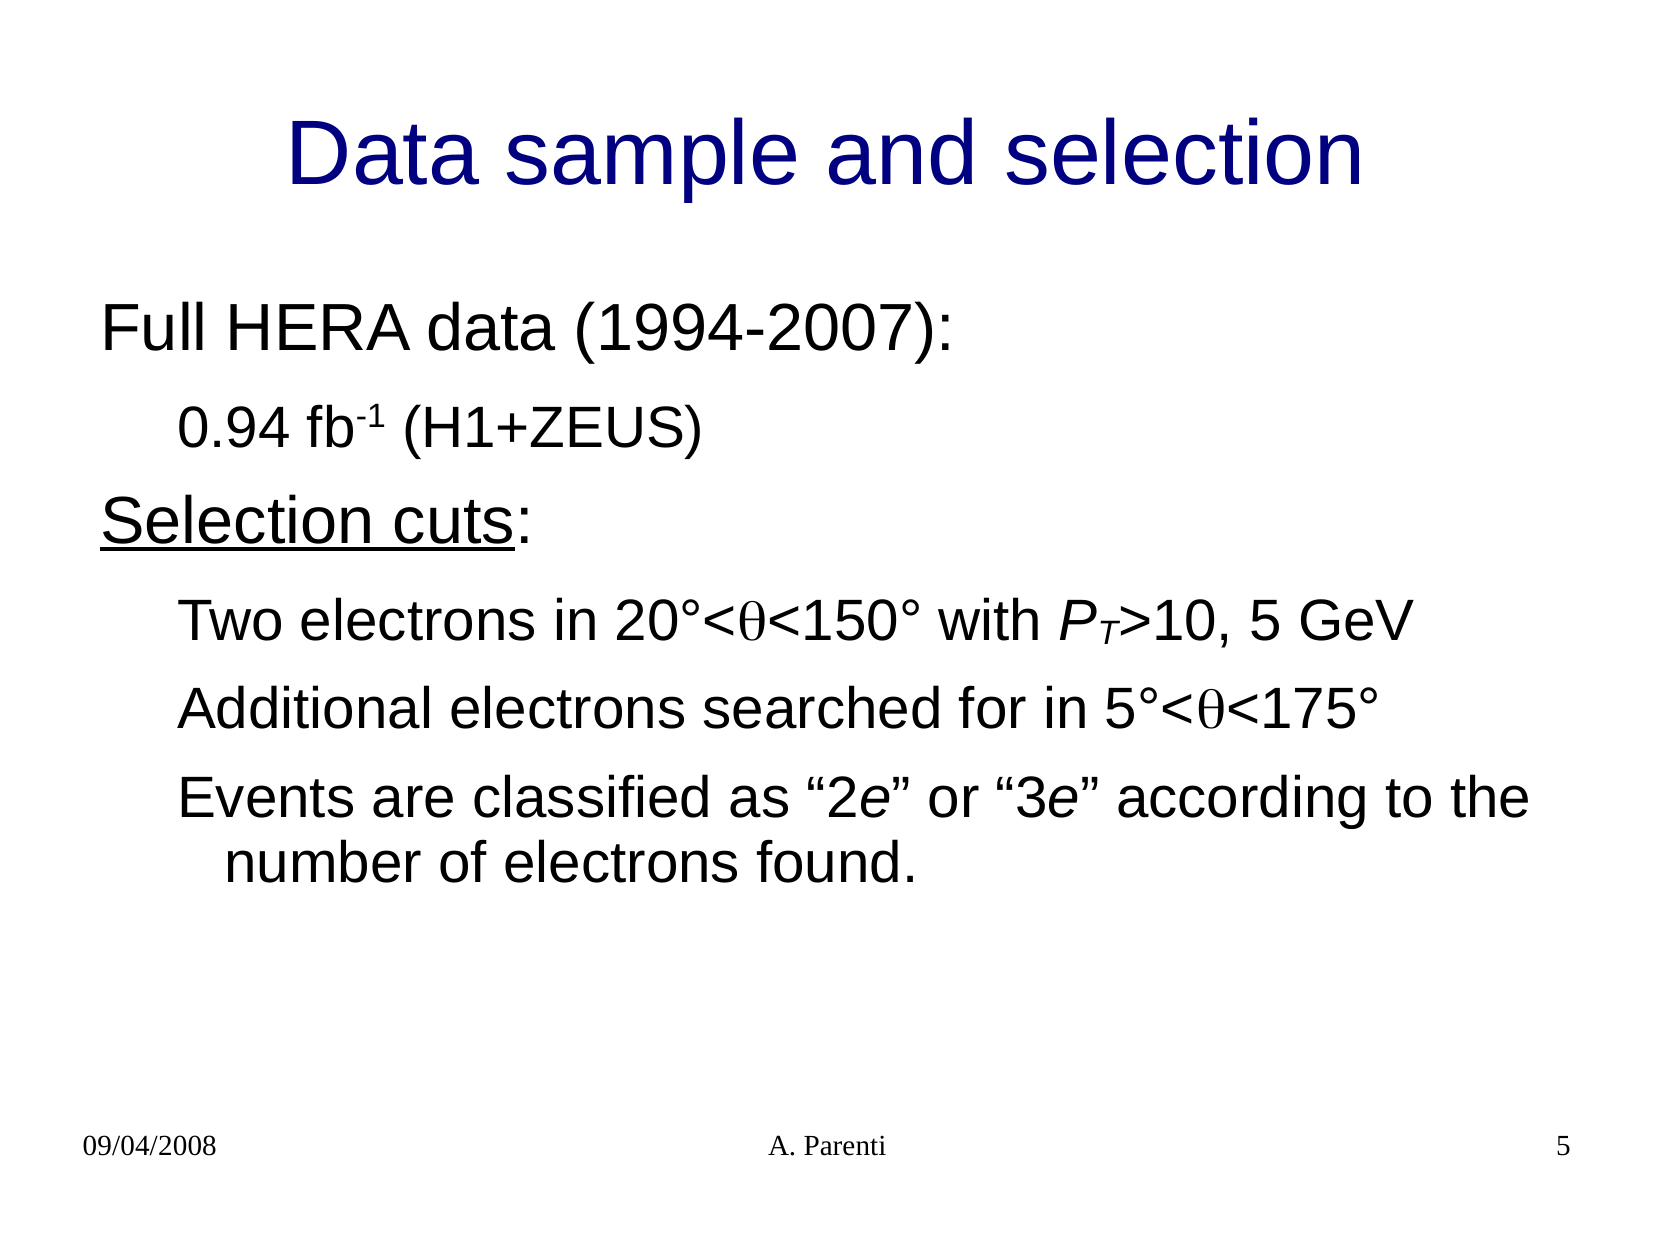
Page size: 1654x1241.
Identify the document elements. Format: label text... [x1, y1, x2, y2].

title Data sample and selection [82, 49, 1571, 257]
list Full HERA data (1994-2007): 0.94 fb-1 (H1+ZEUS) Selection cuts: Two electrons in 20°<q<150° with PT>10, 5 GeV Additional electrons searched for in 5°<q<175° Events are classified as “2e” or “3e” according to the number of electrons found. [82, 290, 1571, 1109]
